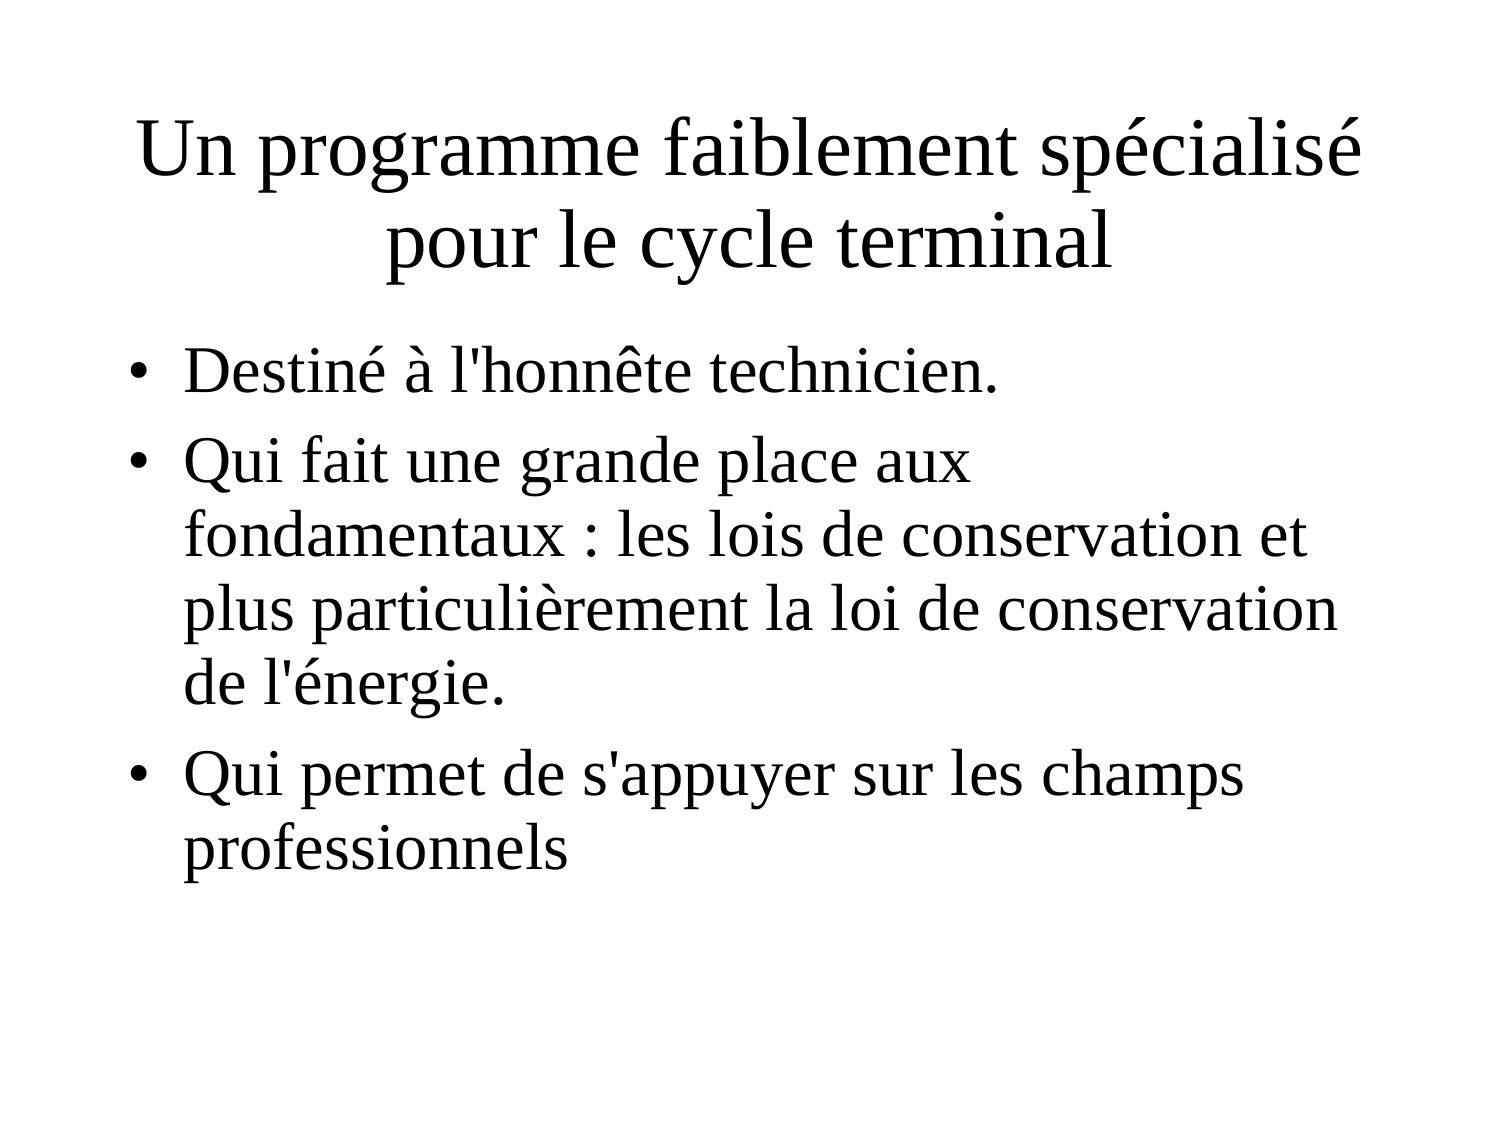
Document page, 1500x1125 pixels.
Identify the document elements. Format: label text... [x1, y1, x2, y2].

title Un programme faiblement spécialisé pour le cycle terminal [112, 86, 1388, 302]
list Destiné à l'honnête technicien. Qui fait une grande place aux fondamentaux : les lois de conservation et plus particulièrement la loi de conservation de l'énergie. Qui permet de s'appuyer sur les champs professionnels [112, 324, 1424, 1078]
